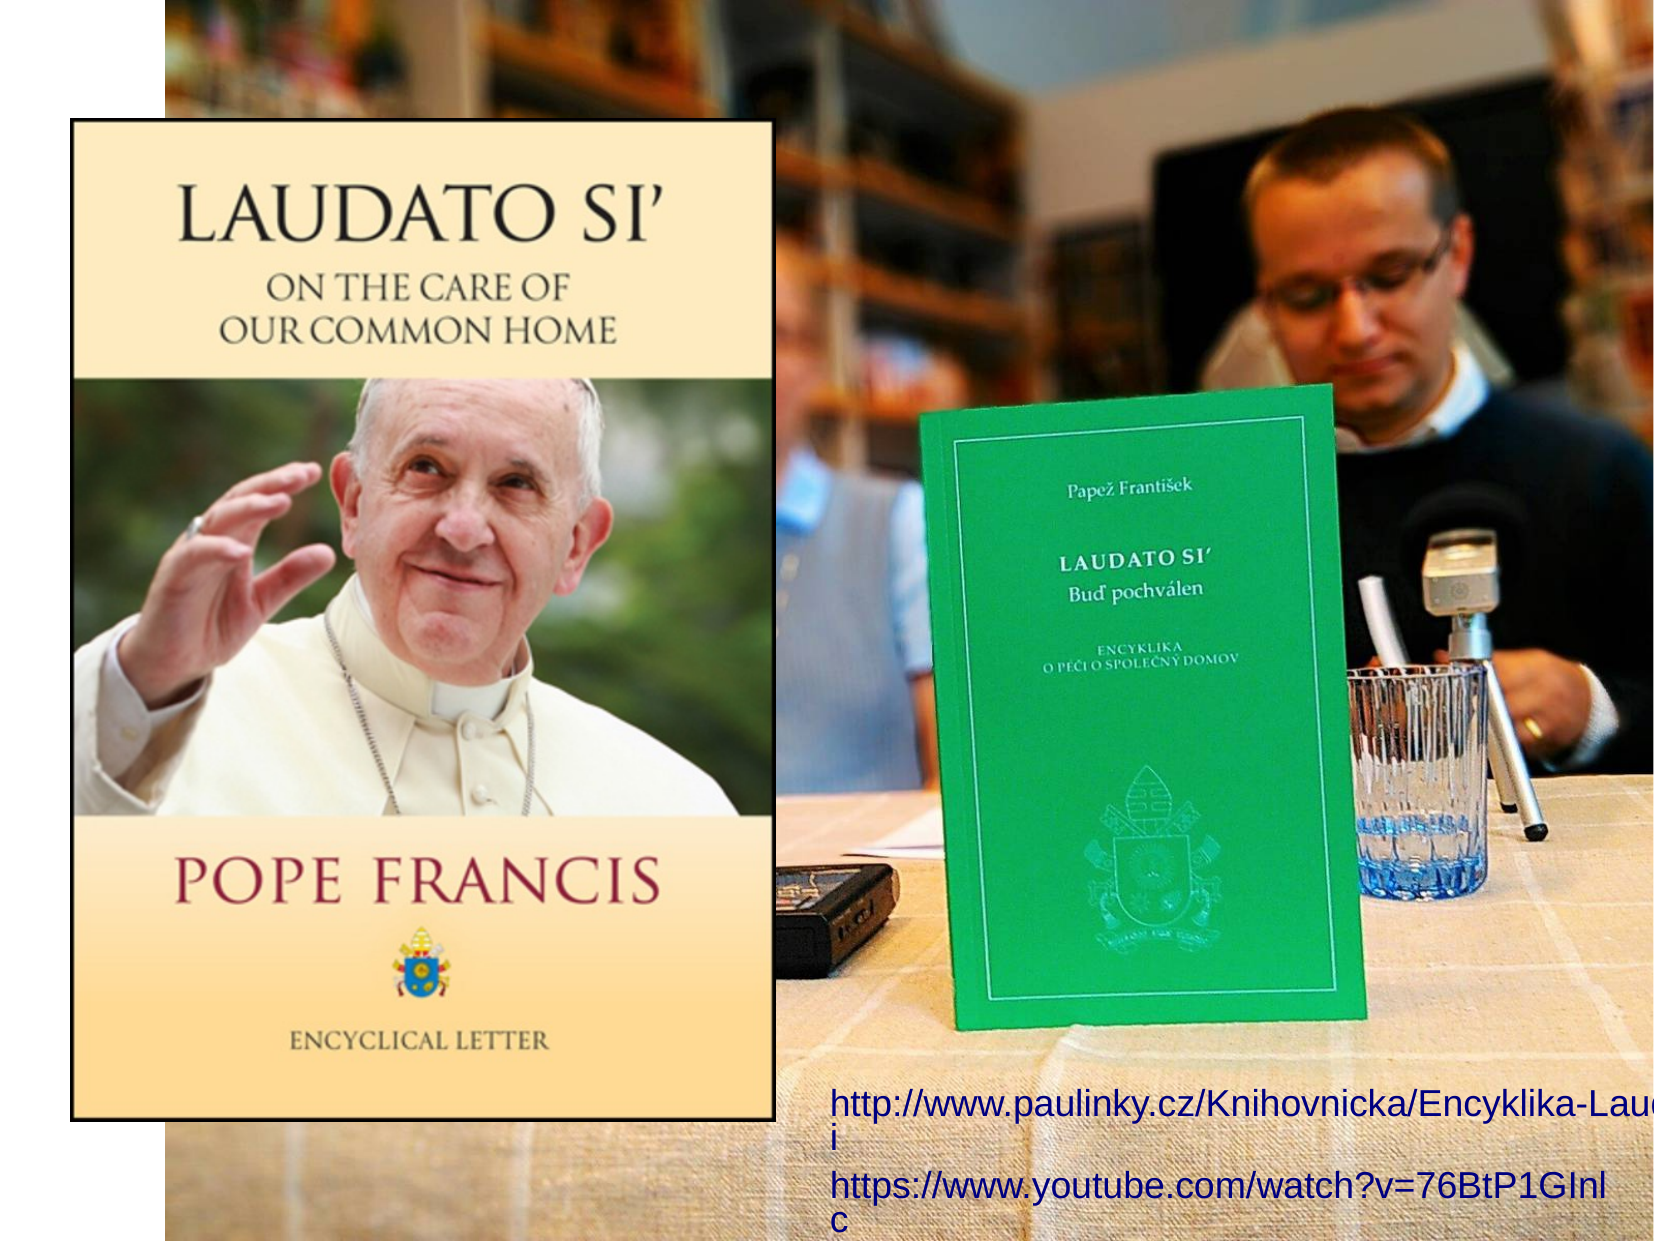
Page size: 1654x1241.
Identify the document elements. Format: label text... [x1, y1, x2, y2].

text_box https://www.youtube.com/watch?v=76BtP1GInlc [814, 1157, 1641, 1215]
text_box http://www.paulinky.cz/Knihovnicka/Encyklika-Laudato-si [814, 1074, 1654, 1132]
picture [70, 0, 1654, 1241]
